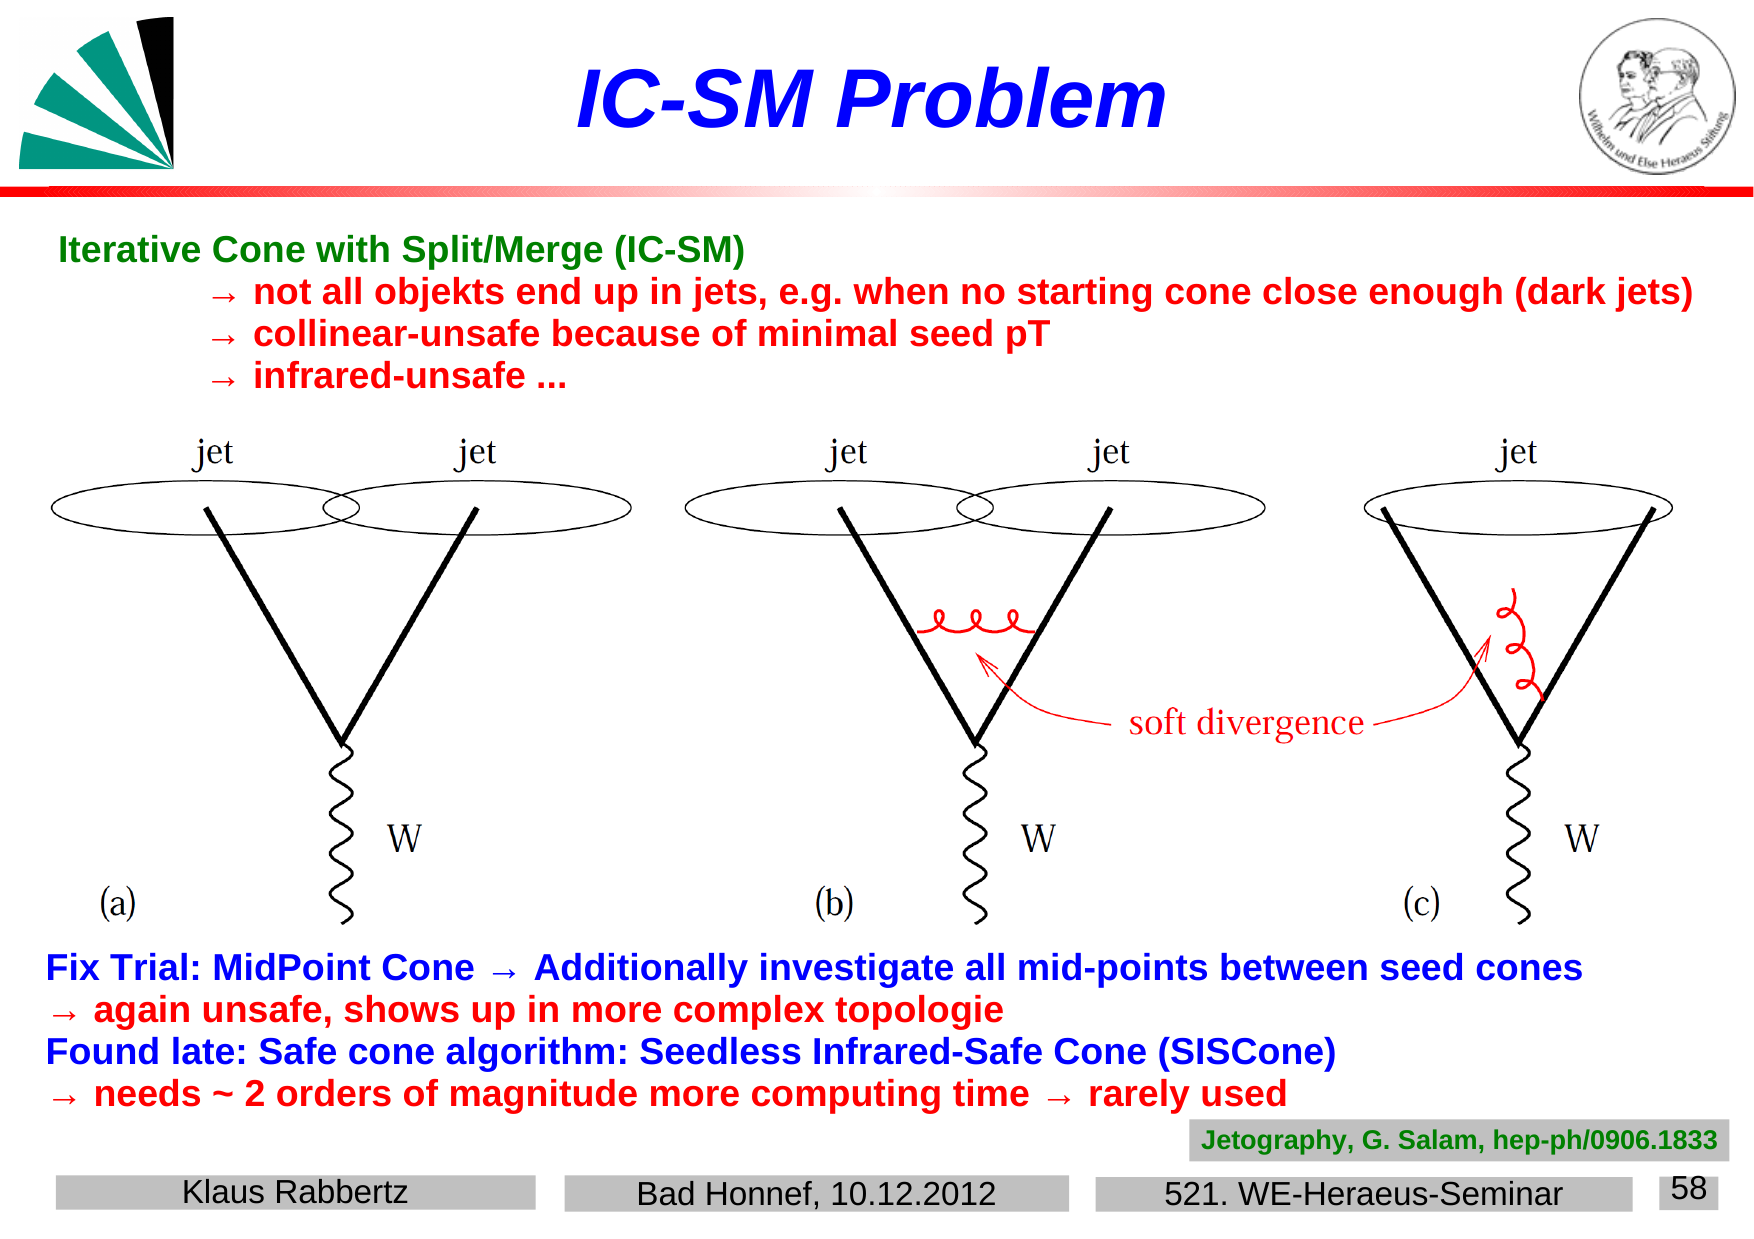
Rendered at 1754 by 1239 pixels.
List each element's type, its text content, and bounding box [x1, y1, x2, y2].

text_box Jetography, G. Salam, hep-ph/0906.1833 [1189, 1119, 1729, 1162]
picture [19, 17, 174, 171]
title IC-SM Problem [220, 16, 1525, 182]
text_box Iterative Cone with Split/Merge (IC-SM) → not all objekts end up in jets, e.g. when no starting cone close enough (dark jets) → collinear-unsafe because of minimal seed pT → infrared-unsafe ... [46, 222, 1737, 403]
picture [18, 403, 1697, 966]
picture [1579, 18, 1736, 175]
text_box Fix Trial: MidPoint Cone → Additionally investigate all mid-points between seed cones → again unsafe, shows up in more complex topologie Found late: Safe cone algorithm: Seedless Infrared-Safe Cone (SISCone) → needs ~ 2 orders of magnitude more computing time → rarely used [33, 940, 1724, 1121]
